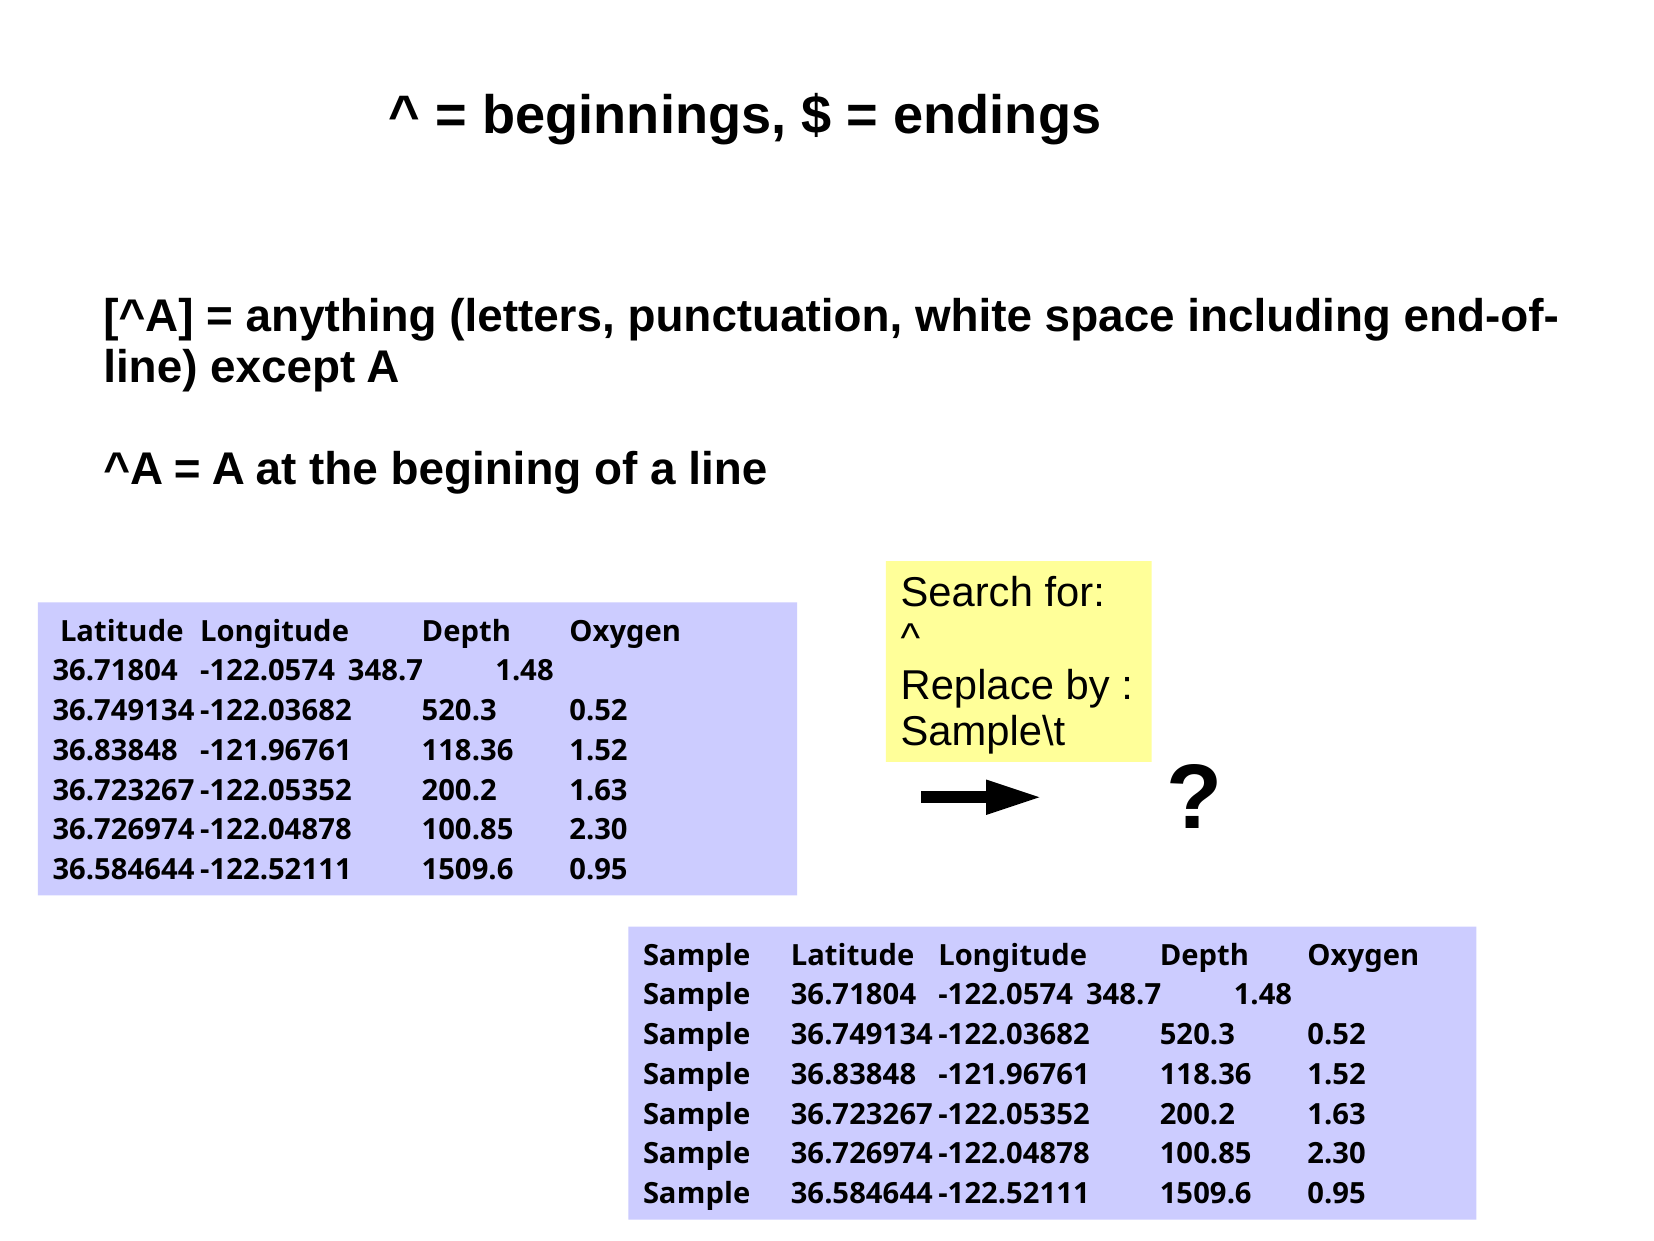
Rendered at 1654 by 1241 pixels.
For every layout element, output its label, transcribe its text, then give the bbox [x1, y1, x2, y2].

text_box ? [1151, 738, 1388, 856]
text_box Latitude Longitude Depth Oxygen 36.71804 -122.0574 348.7 1.48 36.749134 -122.03682 520.3 0.52 36.83848 -121.96761 118.36 1.52 36.723267 -122.05352 200.2 1.63 36.726974 -122.04878 100.85 2.30 36.584644 -122.52111 1509.6 0.95 [37, 602, 798, 857]
text_box ^ = beginnings, $ = endings [59, 76, 1418, 153]
text_box Sample Latitude Longitude Depth Oxygen Sample 36.71804 -122.0574 348.7 1.48 Sample 36.749134 -122.03682 520.3 0.52 Sample 36.83848 -121.96761 118.36 1.52 Sample 36.723267 -122.05352 200.2 1.63 Sample 36.726974 -122.04878 100.85 2.30 Sample 36.584644 -122.52111 1509.6 0.95 [628, 926, 1477, 1182]
text_box Search for: ^ Replace by : Sample\t [885, 561, 1152, 762]
text_box [^A] = anything (letters, punctuation, white space including end-of-line) except A ^A = A at the begining of a line [88, 230, 1595, 554]
